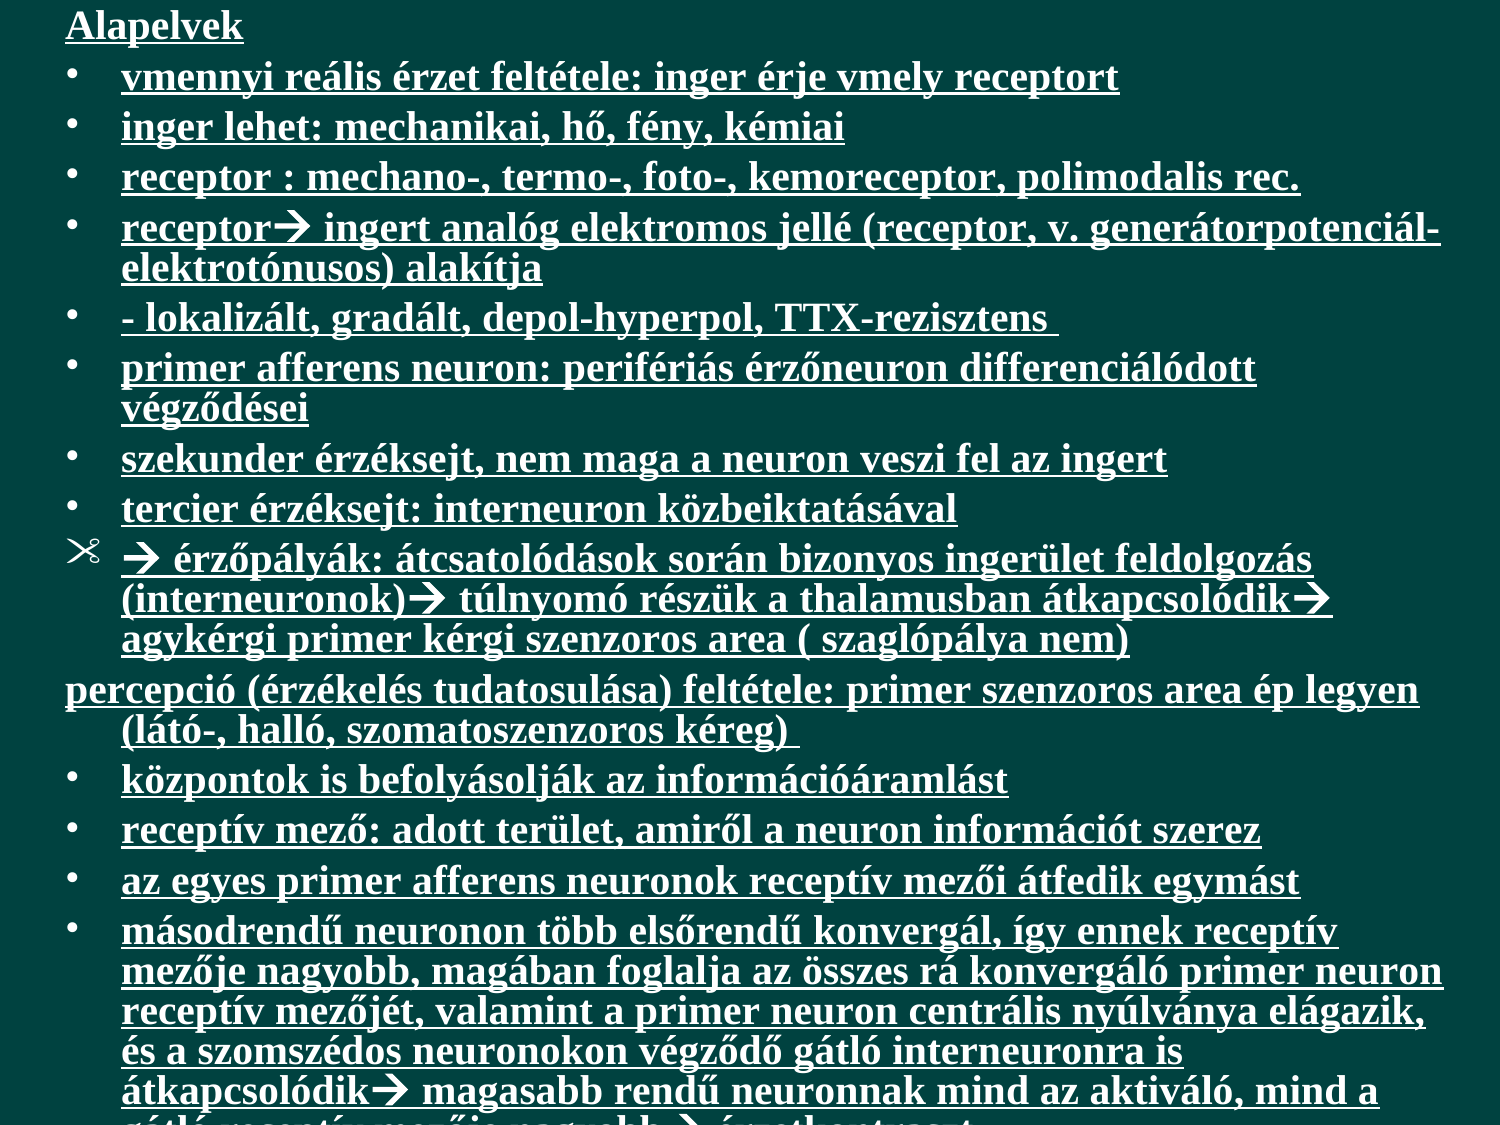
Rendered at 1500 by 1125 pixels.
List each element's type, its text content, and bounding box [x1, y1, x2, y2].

text_box Alapelvek vmennyi reális érzet feltétele: inger érje vmely receptort inger lehet: mechanikai, hő, fény, kémiai receptor : mechano-, termo-, foto-, kemoreceptor, polimodalis rec. receptor ingert analóg elektromos jellé (receptor, v. generátorpotenciál- elektrotónusos) alakítja - lokalizált, gradált, depol-hyperpol, TTX-rezisztens primer afferens neuron: perifériás érzőneuron differenciálódott végződései szekunder érzéksejt, nem maga a neuron veszi fel az ingert tercier érzéksejt: interneuron közbeiktatásával  érzőpályák: átcsatolódások során bizonyos ingerület feldolgozás (interneuronok) túlnyomó részük a thalamusban átkapcsolódik agykérgi primer kérgi szenzoros area ( szaglópálya nem) percepció (érzékelés tudatosulása) feltétele: primer szenzoros area ép legyen (látó-, halló, szomatoszenzoros kéreg) központok is befolyásolják az információáramlást receptív mező: adott terület, amiről a neuron információt szerez az egyes primer afferens neuronok receptív mezői átfedik egymást másodrendű neuronon több elsőrendű konvergál, így ennek receptív mezője nagyobb, magában foglalja az összes rá konvergáló primer neuron receptív mezőjét, valamint a primer neuron centrális nyúlványa elágazik, és a szomszédos neuronokon végződő gátló interneuronra is átkapcsolódik magasabb rendű neuronnak mind az aktiváló, mind a gátló receptív mezője nagyobb érzetkontraszt [50, 0, 1463, 1125]
